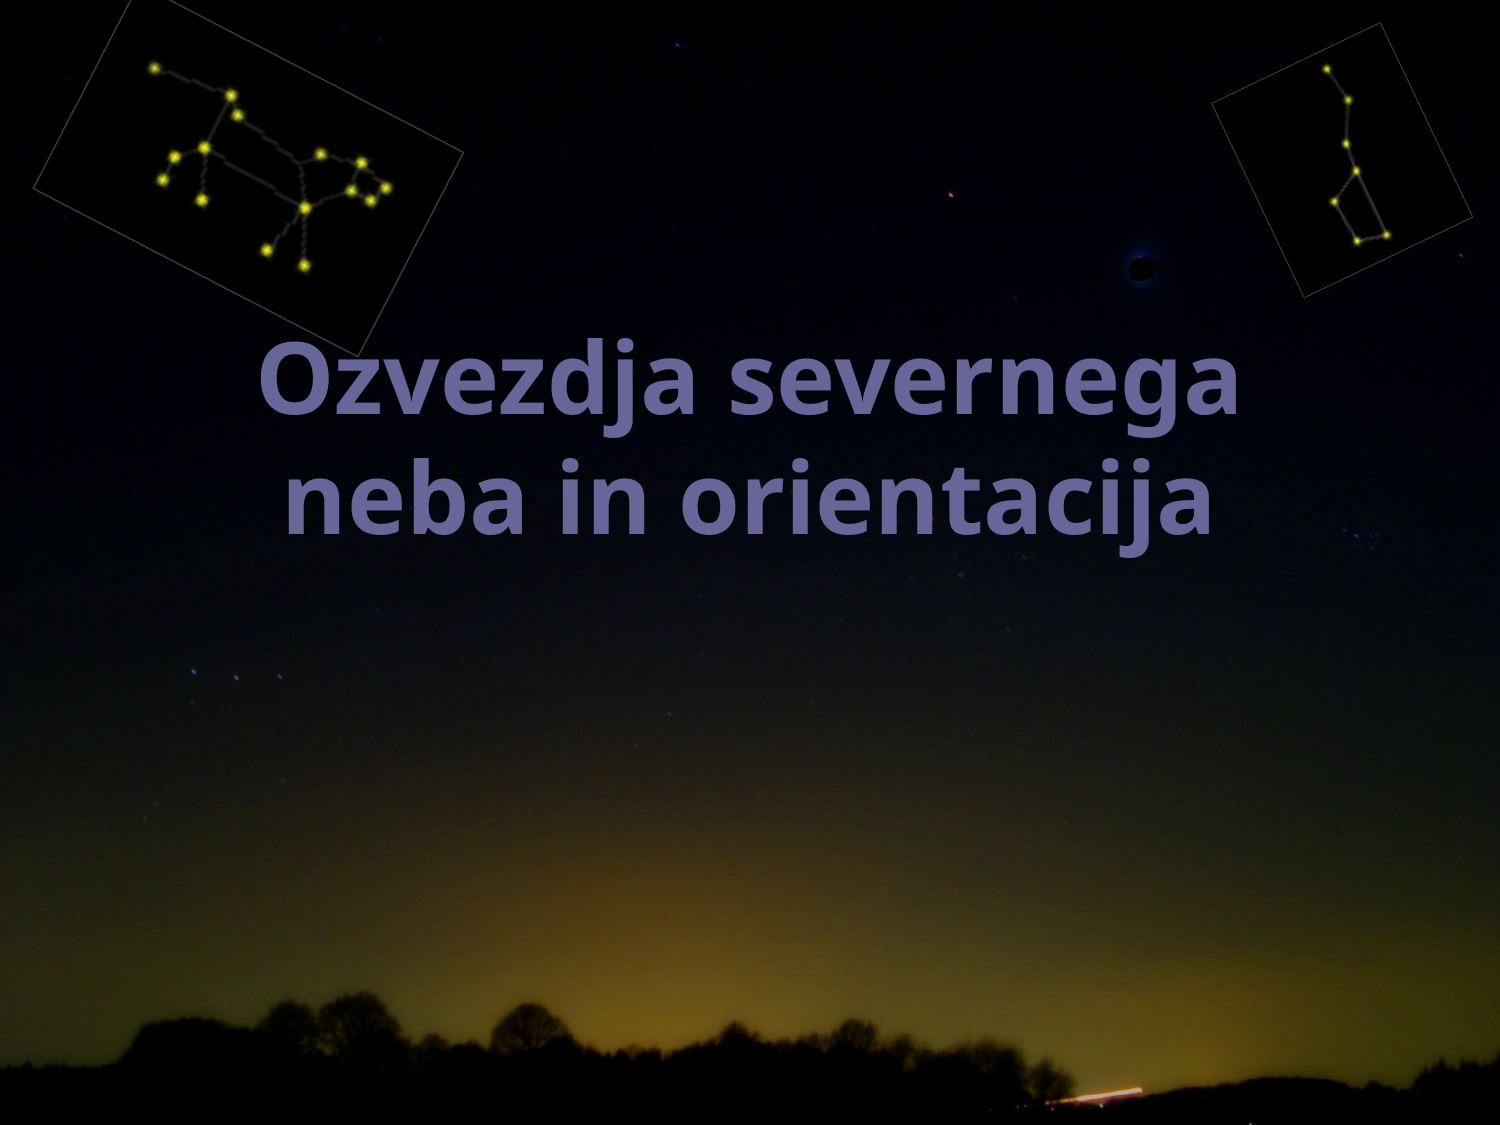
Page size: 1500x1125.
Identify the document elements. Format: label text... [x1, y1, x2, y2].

picture [0, 0, 1500, 1125]
title Ozvezdja severnega neba in orientacija [112, 307, 1388, 563]
